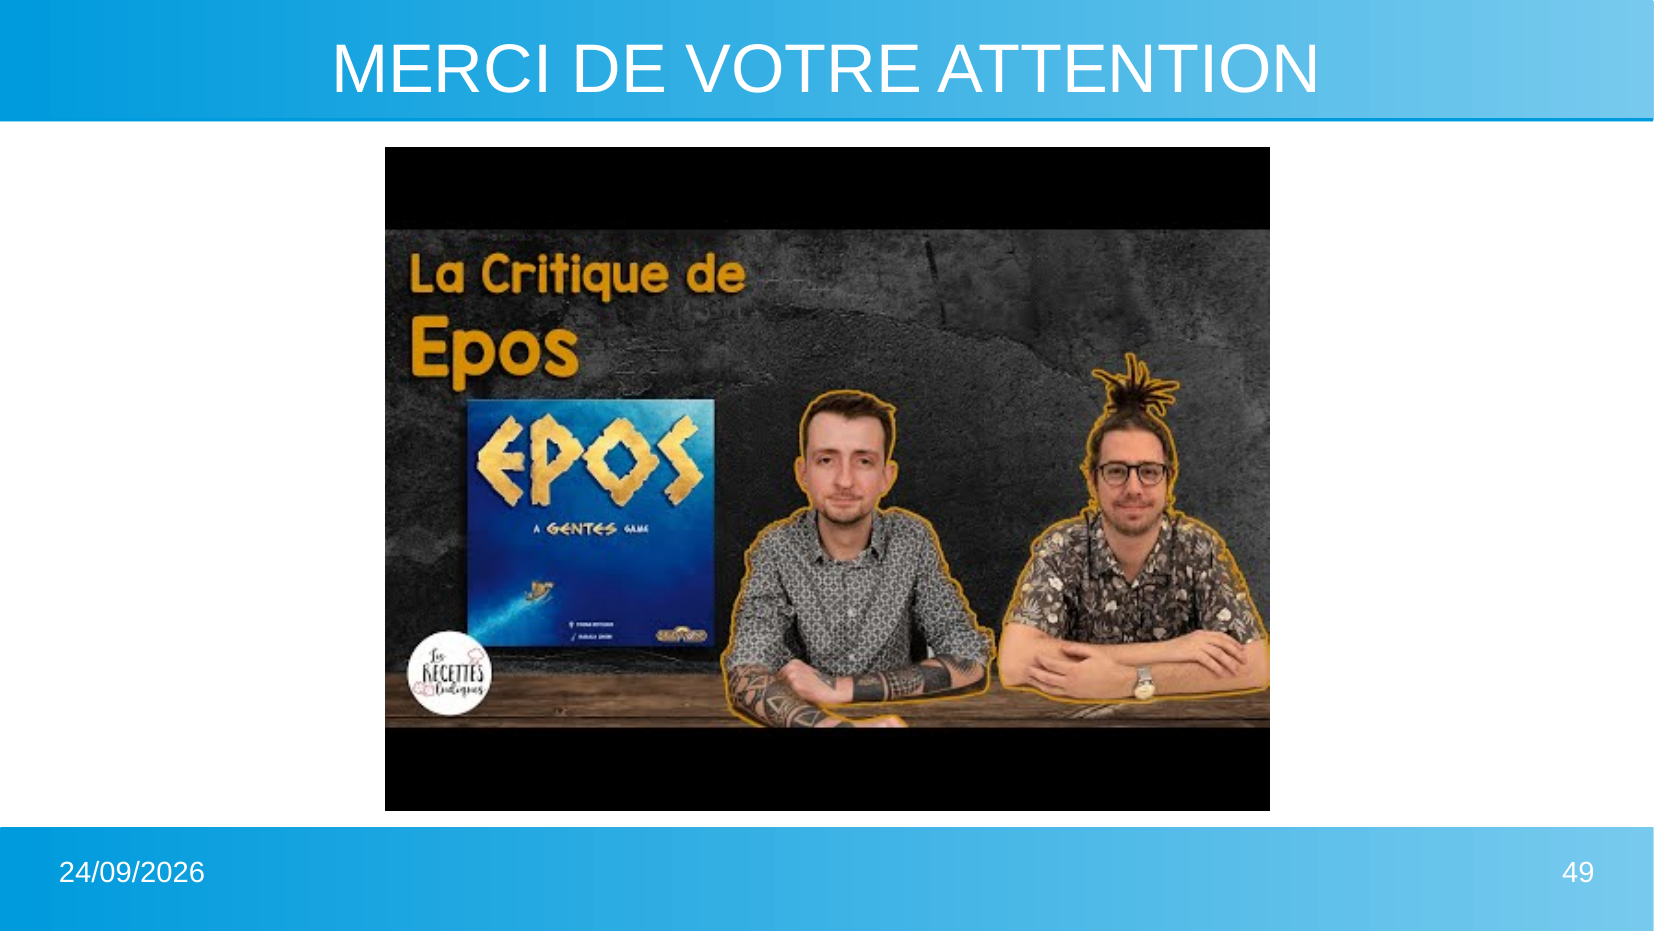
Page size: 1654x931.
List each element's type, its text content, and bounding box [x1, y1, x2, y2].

picture [385, 147, 1270, 811]
title MERCI DE VOTRE ATTENTION [59, 29, 1595, 108]
